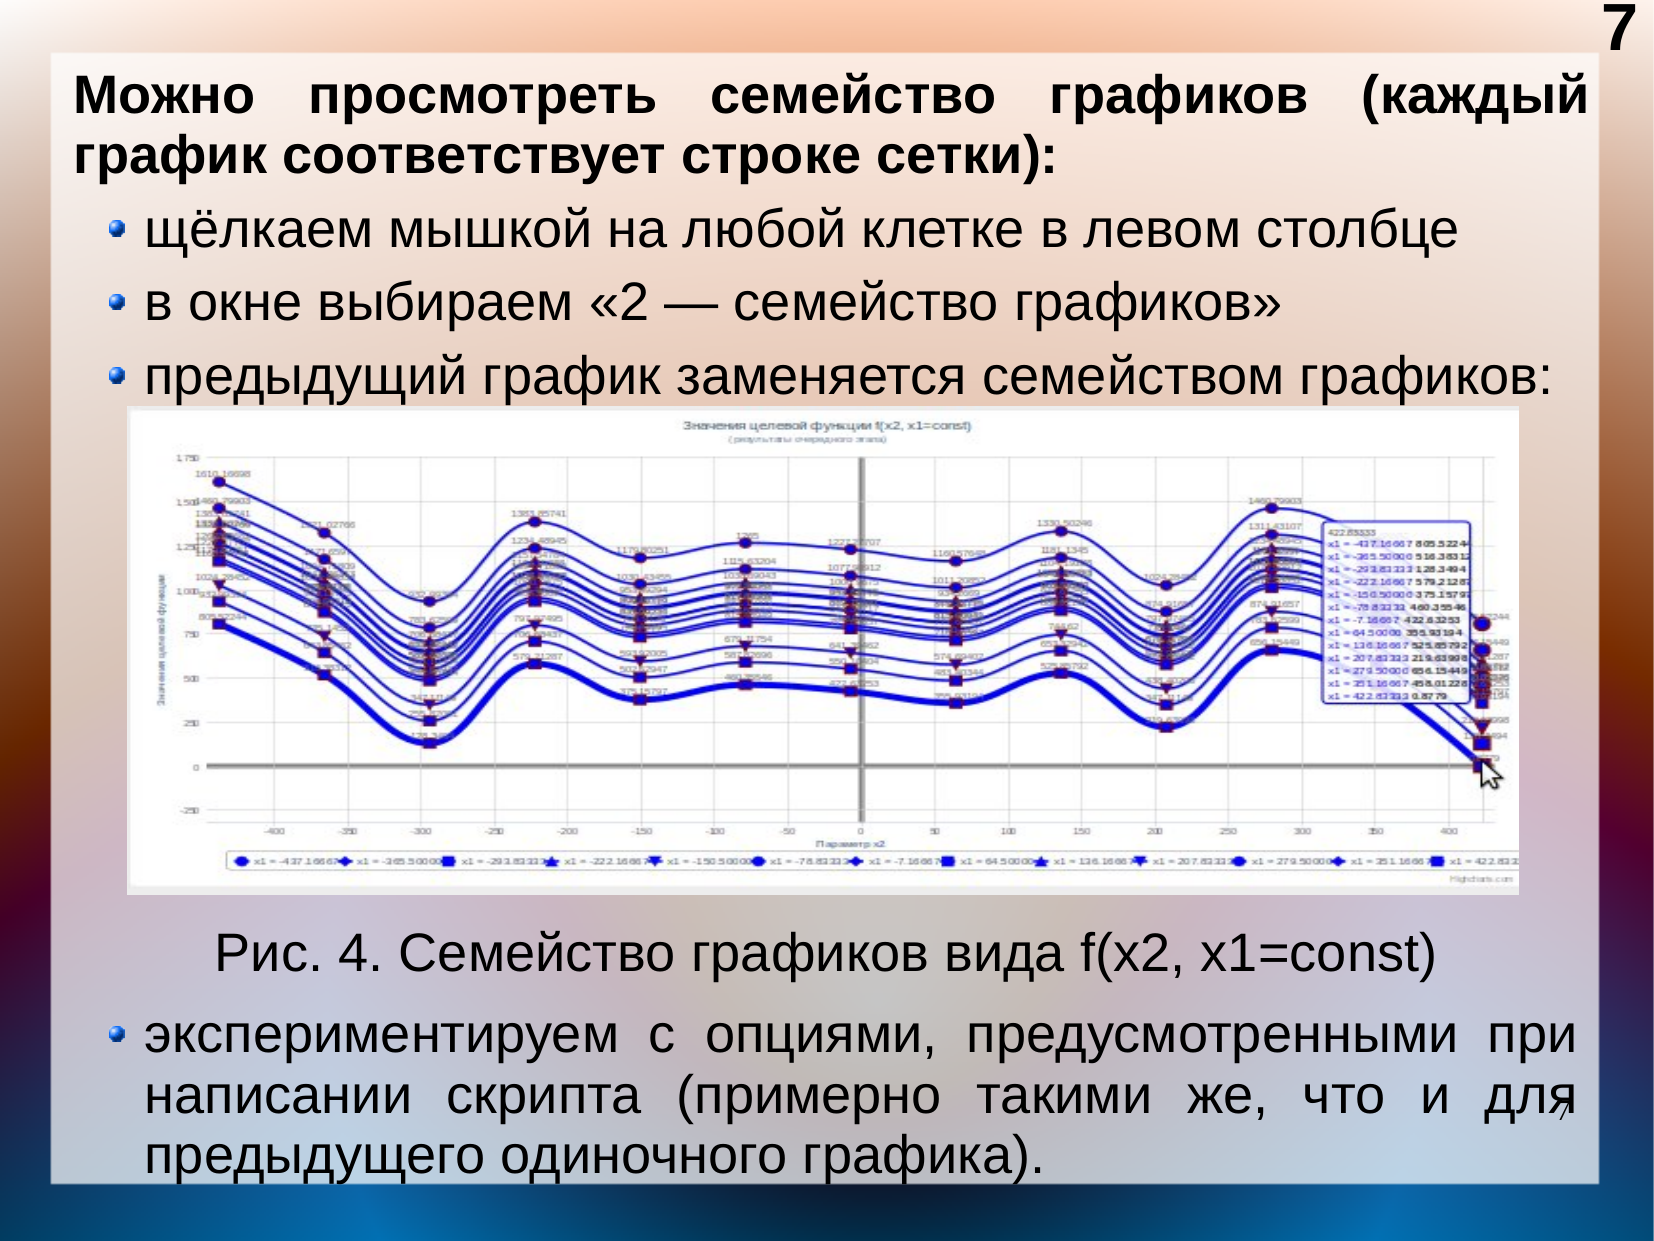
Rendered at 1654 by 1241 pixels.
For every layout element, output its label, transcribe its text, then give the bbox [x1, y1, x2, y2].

text_box Рис. 4. Семейство графиков вида f(x2, x1=const) экспериментируем с опциями, предусмотренными при написании скрипта (примерно такими же, что и для предыдущего одиночного графика). [59, 915, 1595, 1193]
text_box <номер> Можно просмотреть семейство графиков (каждый график соответствует строке сетки): щёлкаем мышкой на любой клетке в левом столбце в окне выбираем «2 — семейство графиков» предыдущий график заменяется семейством графиков: [59, 0, 1654, 414]
picture [0, 0, 1654, 1241]
